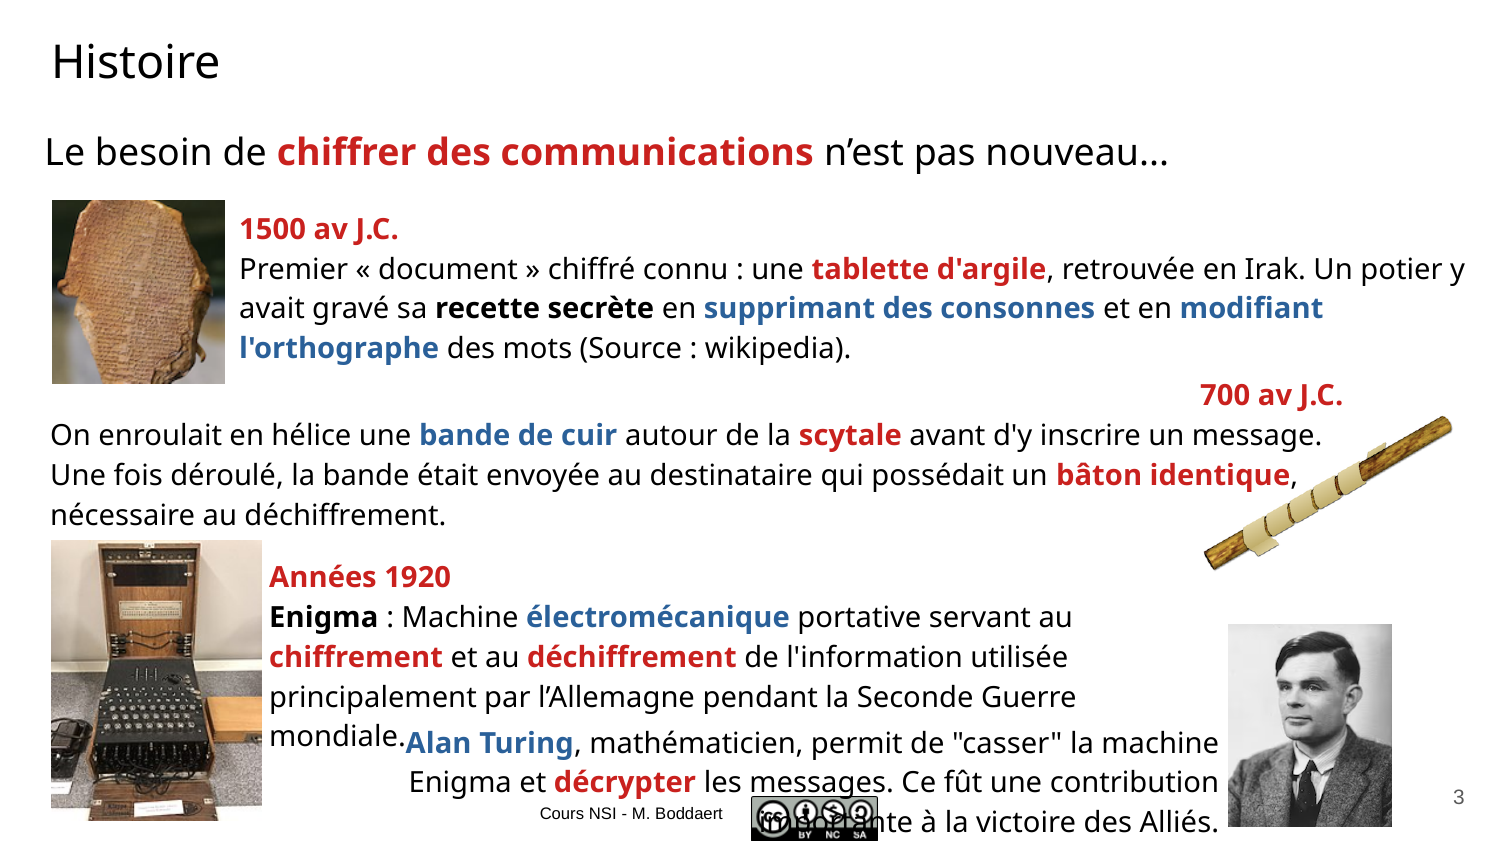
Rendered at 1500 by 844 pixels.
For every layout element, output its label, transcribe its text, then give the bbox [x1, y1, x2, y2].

text_box 700 av J.C. On enroulait en hélice une bande de cuir autour de la scytale avant d'y inscrire un message. Une fois déroulé, la bande était envoyée au destinataire qui possédait un bâton identique, nécessaire au déchiffrement. [35, 367, 1359, 544]
picture [1228, 624, 1392, 827]
picture [51, 540, 262, 821]
text_box Le besoin de chiffrer des communications n’est pas nouveau... [29, 120, 1477, 760]
picture [1201, 412, 1455, 573]
text_box Le besoin de chiffrer des communications n’est pas nouveau... [262, 373, 1477, 760]
text_box Années 1920 Enigma : Machine électromécanique portative servant au chiffrement et au déchiffrement de l'information utilisée principalement par l’Allemagne pendant la Seconde Guerre mondiale. [254, 549, 1182, 735]
text_box Alan Turing, mathématicien, permit de "casser" la machine Enigma et décrypter les messages. Ce fût une contribution importante à la victoire des Alliés. [307, 714, 1235, 832]
slide_number <numéro> [1389, 764, 1480, 830]
title Histoire [51, 13, 1449, 108]
picture [52, 200, 225, 384]
text_box 1500 av J.C. Premier « document » chiffré connu : une tablette d'argile, retrouvée en Irak. Un potier y avait gravé sa recette secrète en supprimant des consonnes et en modifiant l'orthographe des mots (Source : wikipedia). [225, 200, 1500, 373]
picture [751, 832, 878, 841]
